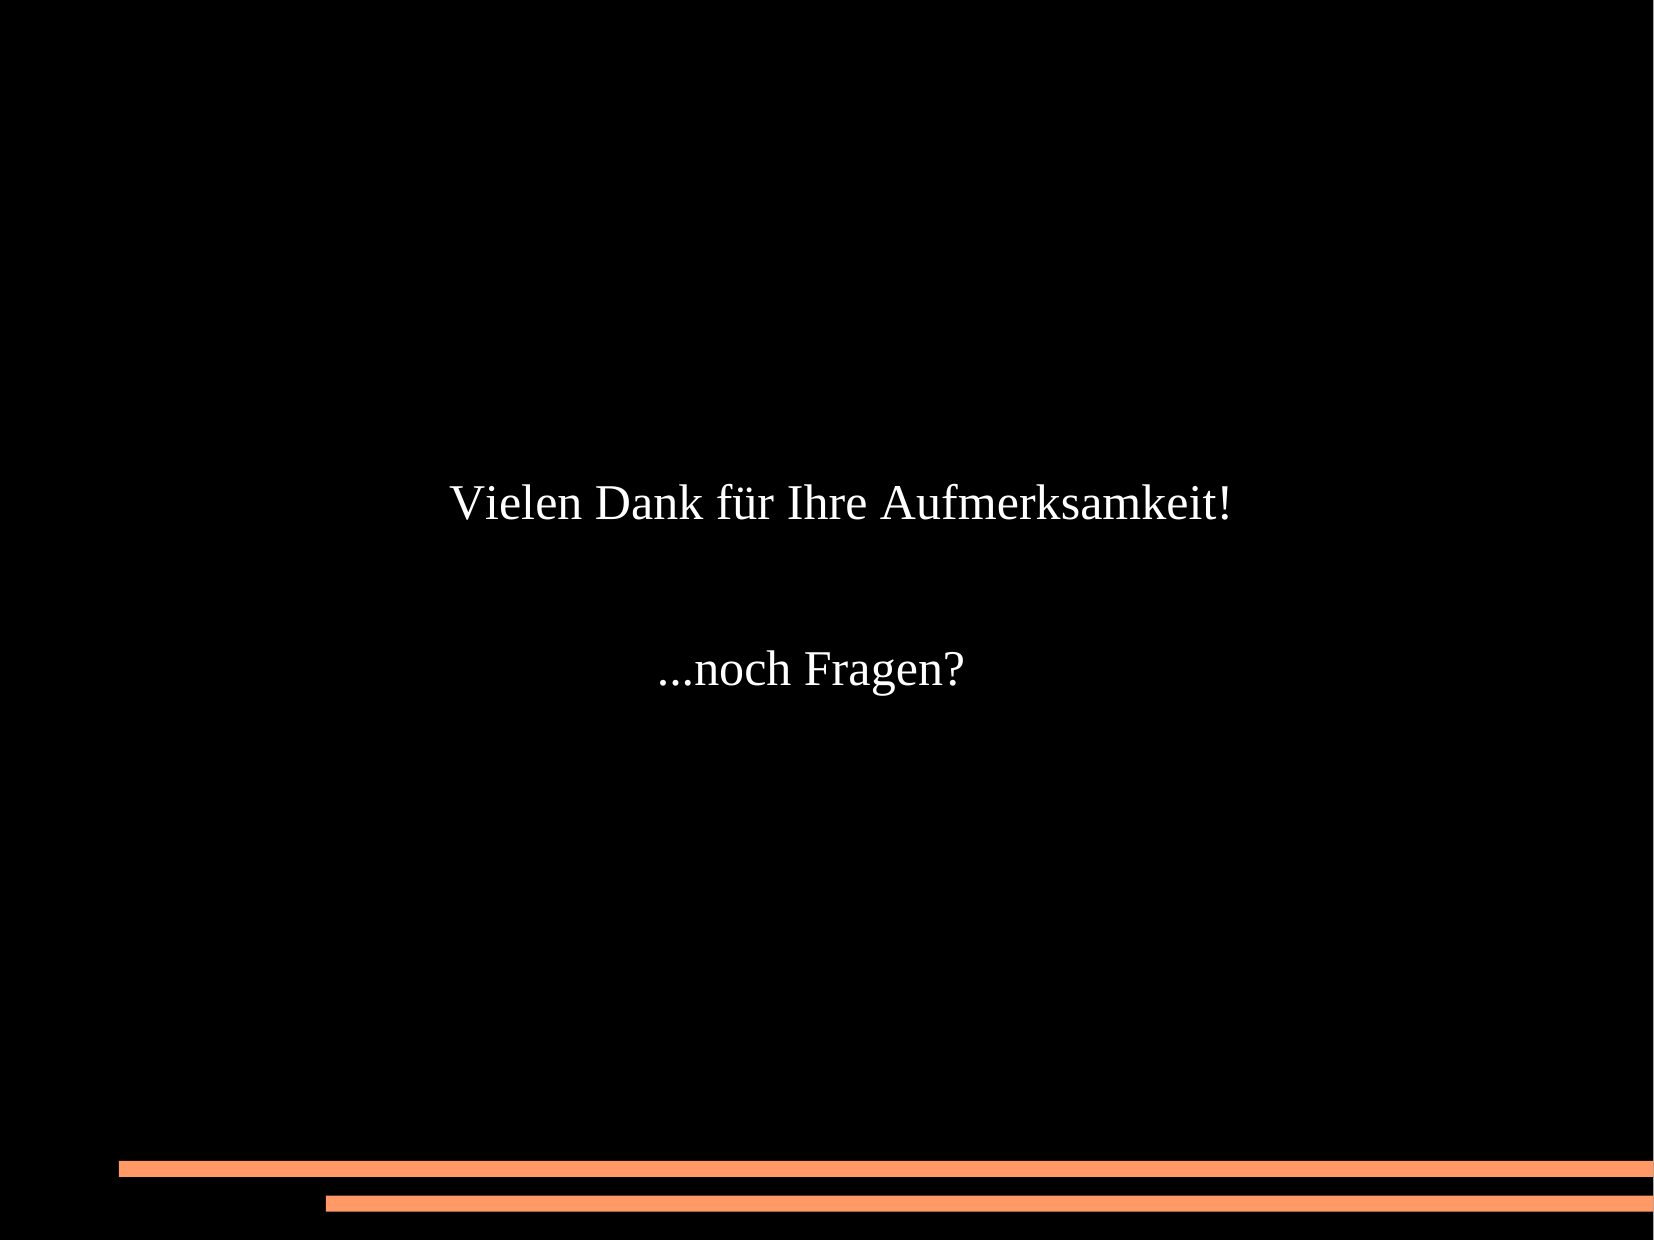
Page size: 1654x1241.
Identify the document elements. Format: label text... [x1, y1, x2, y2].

text_box Vielen Dank für Ihre Aufmerksamkeit! ...noch Fragen? [236, 475, 1447, 701]
